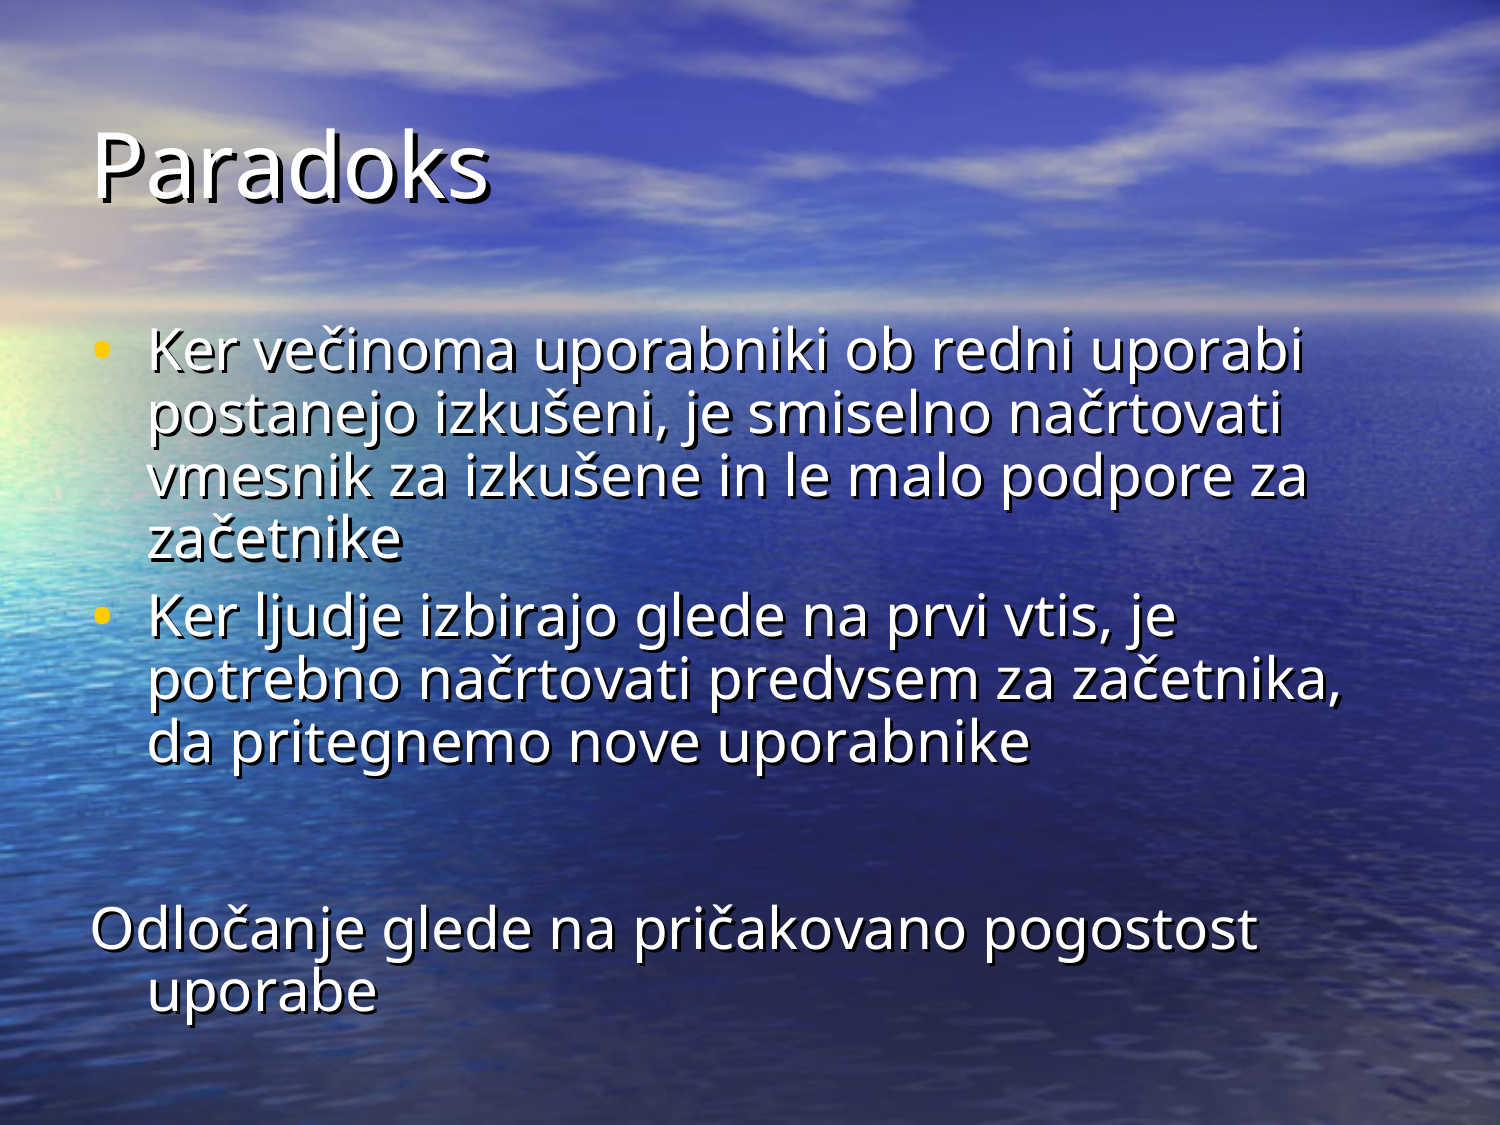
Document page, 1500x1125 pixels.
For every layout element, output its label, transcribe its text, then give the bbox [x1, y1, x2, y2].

list Ker večinoma uporabniki ob redni uporabi postanejo izkušeni, je smiselno načrtovati vmesnik za izkušene in le malo podpore za začetnike Ker ljudje izbirajo glede na prvi vtis, je potrebno načrtovati predvsem za začetnika, da pritegnemo nove uporabnike Odločanje glede na pričakovano pogostost uporabe [75, 312, 1426, 988]
title Paradoks [75, 47, 1426, 276]
picture [0, 0, 1500, 1125]
